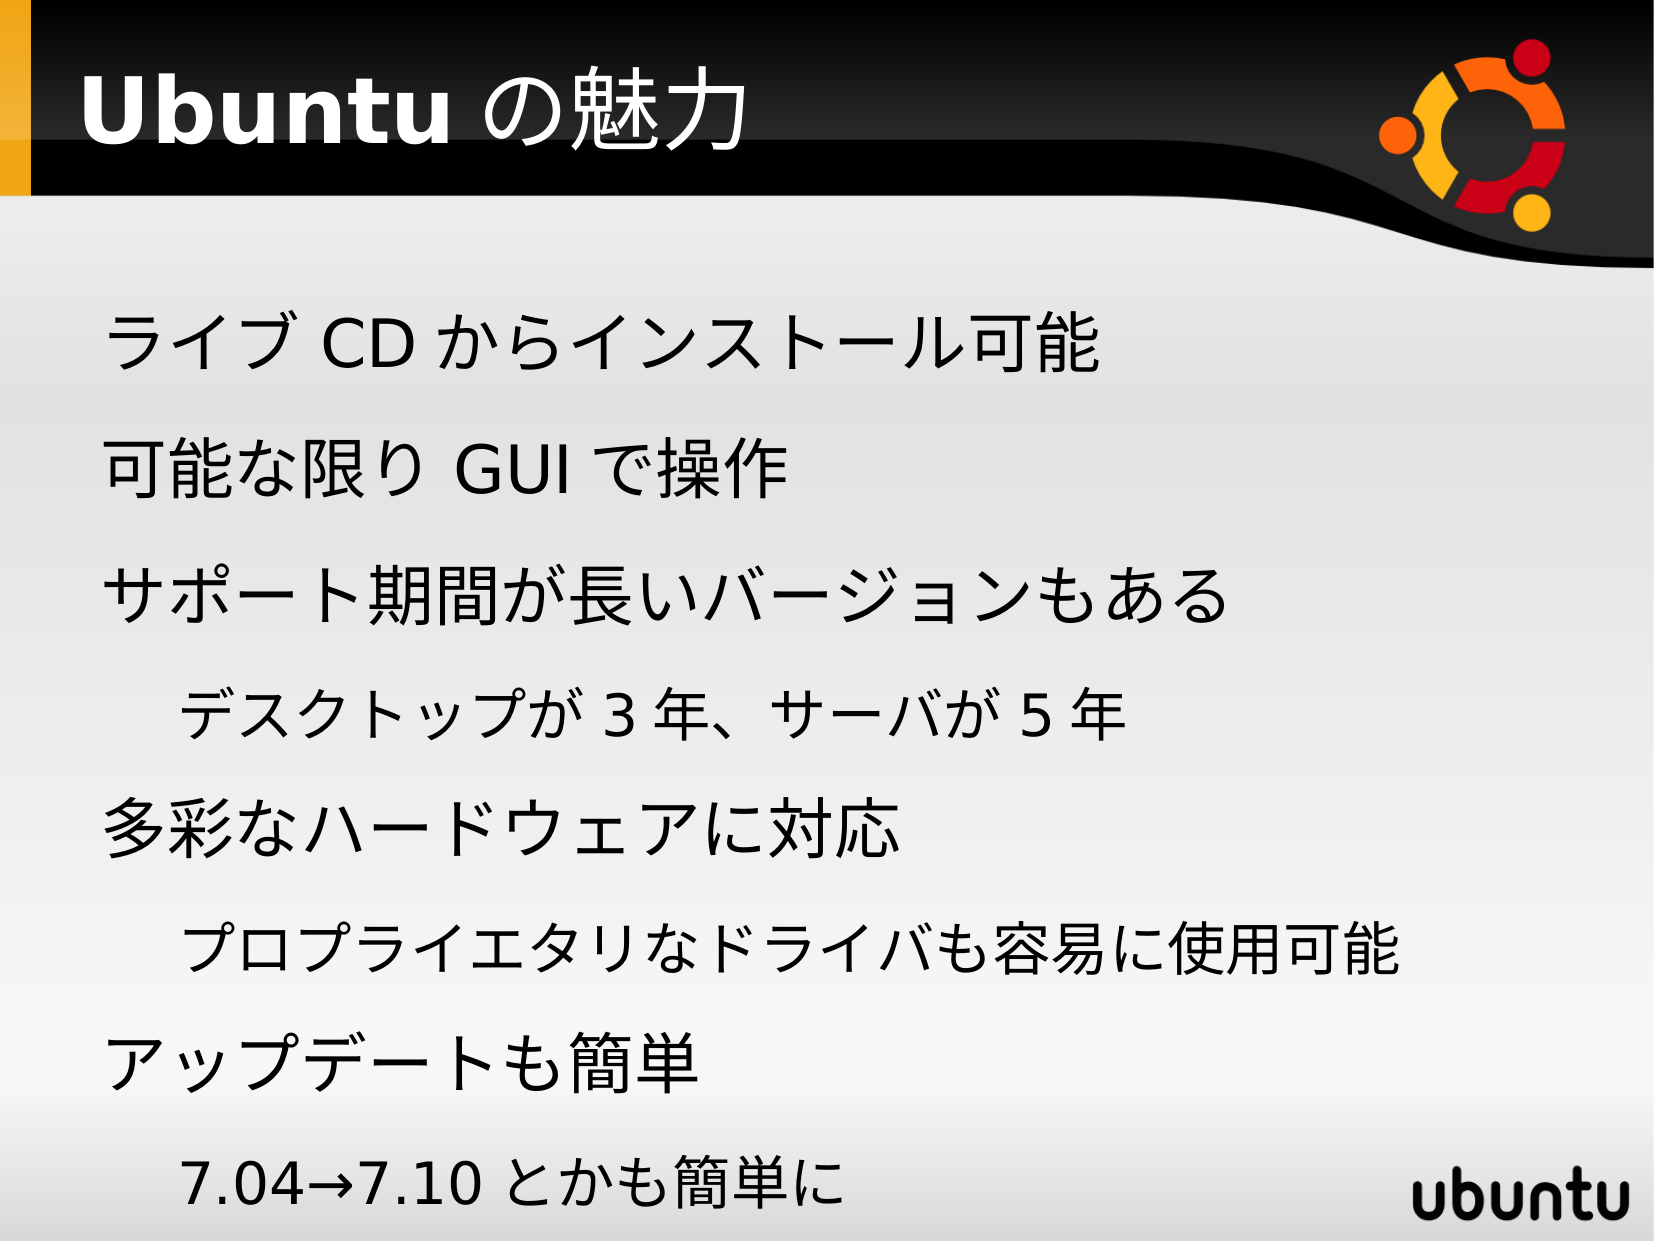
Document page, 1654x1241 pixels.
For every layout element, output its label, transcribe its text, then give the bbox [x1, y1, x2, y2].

list ライブCDからインストール可能 可能な限りGUIで操作 サポート期間が長いバージョンもある デスクトップが3年、サーバが5年 多彩なハードウェアに対応 プロプライエタリなドライバも容易に使用可能 アップデートも簡単 7.04→7.10とかも簡単に [82, 290, 1571, 1094]
picture [0, 0, 1654, 1241]
title Ubuntuの魅力 [76, 7, 1565, 200]
